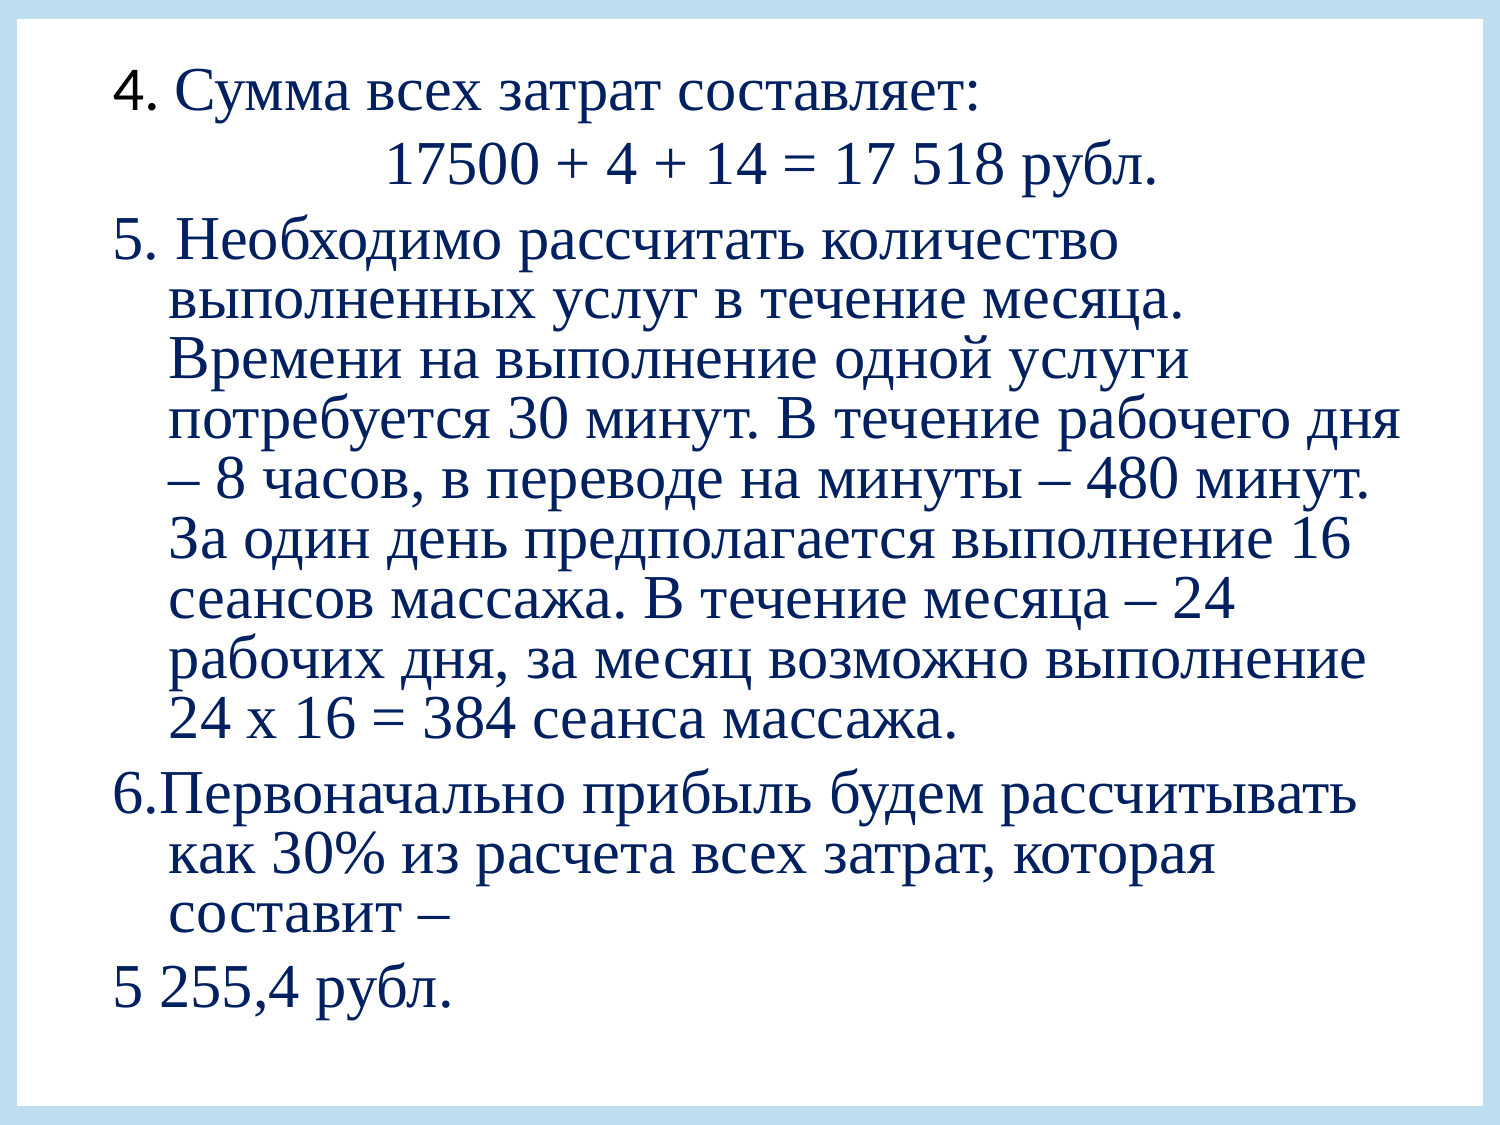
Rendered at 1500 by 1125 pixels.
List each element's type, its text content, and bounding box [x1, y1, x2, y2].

list 4. Сумма всех затрат составляет: 17500 + 4 + 14 = 17 518 рубл. 5. Необходимо рассчитать количество выполненных услуг в течение месяца. Времени на выполнение одной услуги потребуется 30 минут. В течение рабочего дня – 8 часов, в переводе на минуты – 480 минут. За один день предполагается выполнение 16 сеансов массажа. В течение месяца – 24 рабочих дня, за месяц возможно выполнение 24 х 16 = 384 сеанса массажа. 6.Первоначально прибыль будем рассчитывать как 30% из расчета всех затрат, которая составит – 5 255,4 рубл. [41, 54, 1447, 1071]
picture [17, 19, 1483, 1106]
